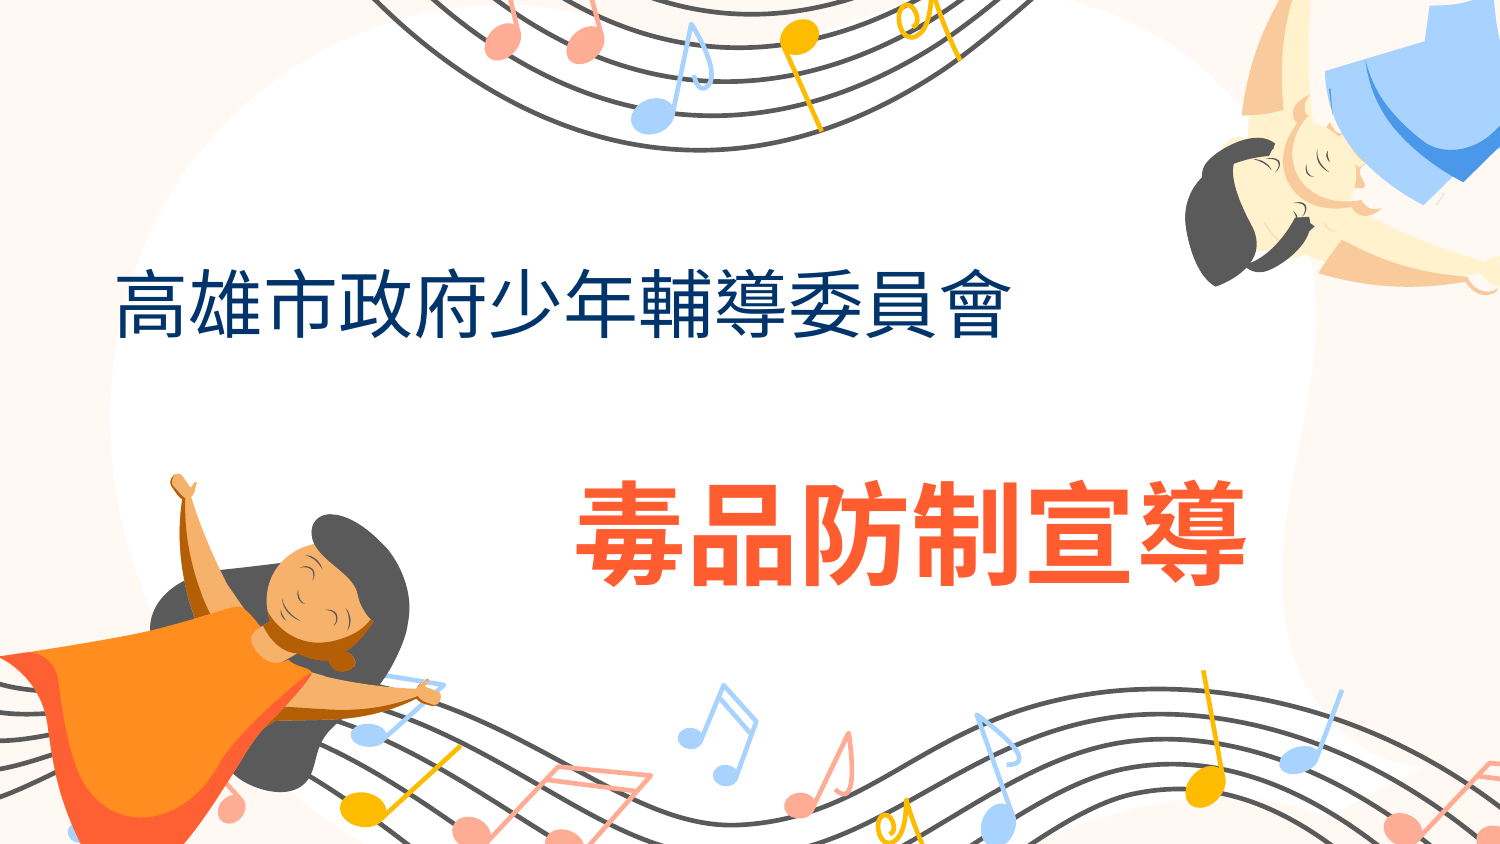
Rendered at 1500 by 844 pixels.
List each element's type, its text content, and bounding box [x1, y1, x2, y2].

text_box 高雄市政府少年輔導委員會 [53, 214, 1074, 362]
text_box [0, 473, 441, 844]
text_box [1185, 0, 1500, 296]
text_box [1436, 193, 1445, 205]
title 毒品防制宣導 [539, 465, 1283, 613]
